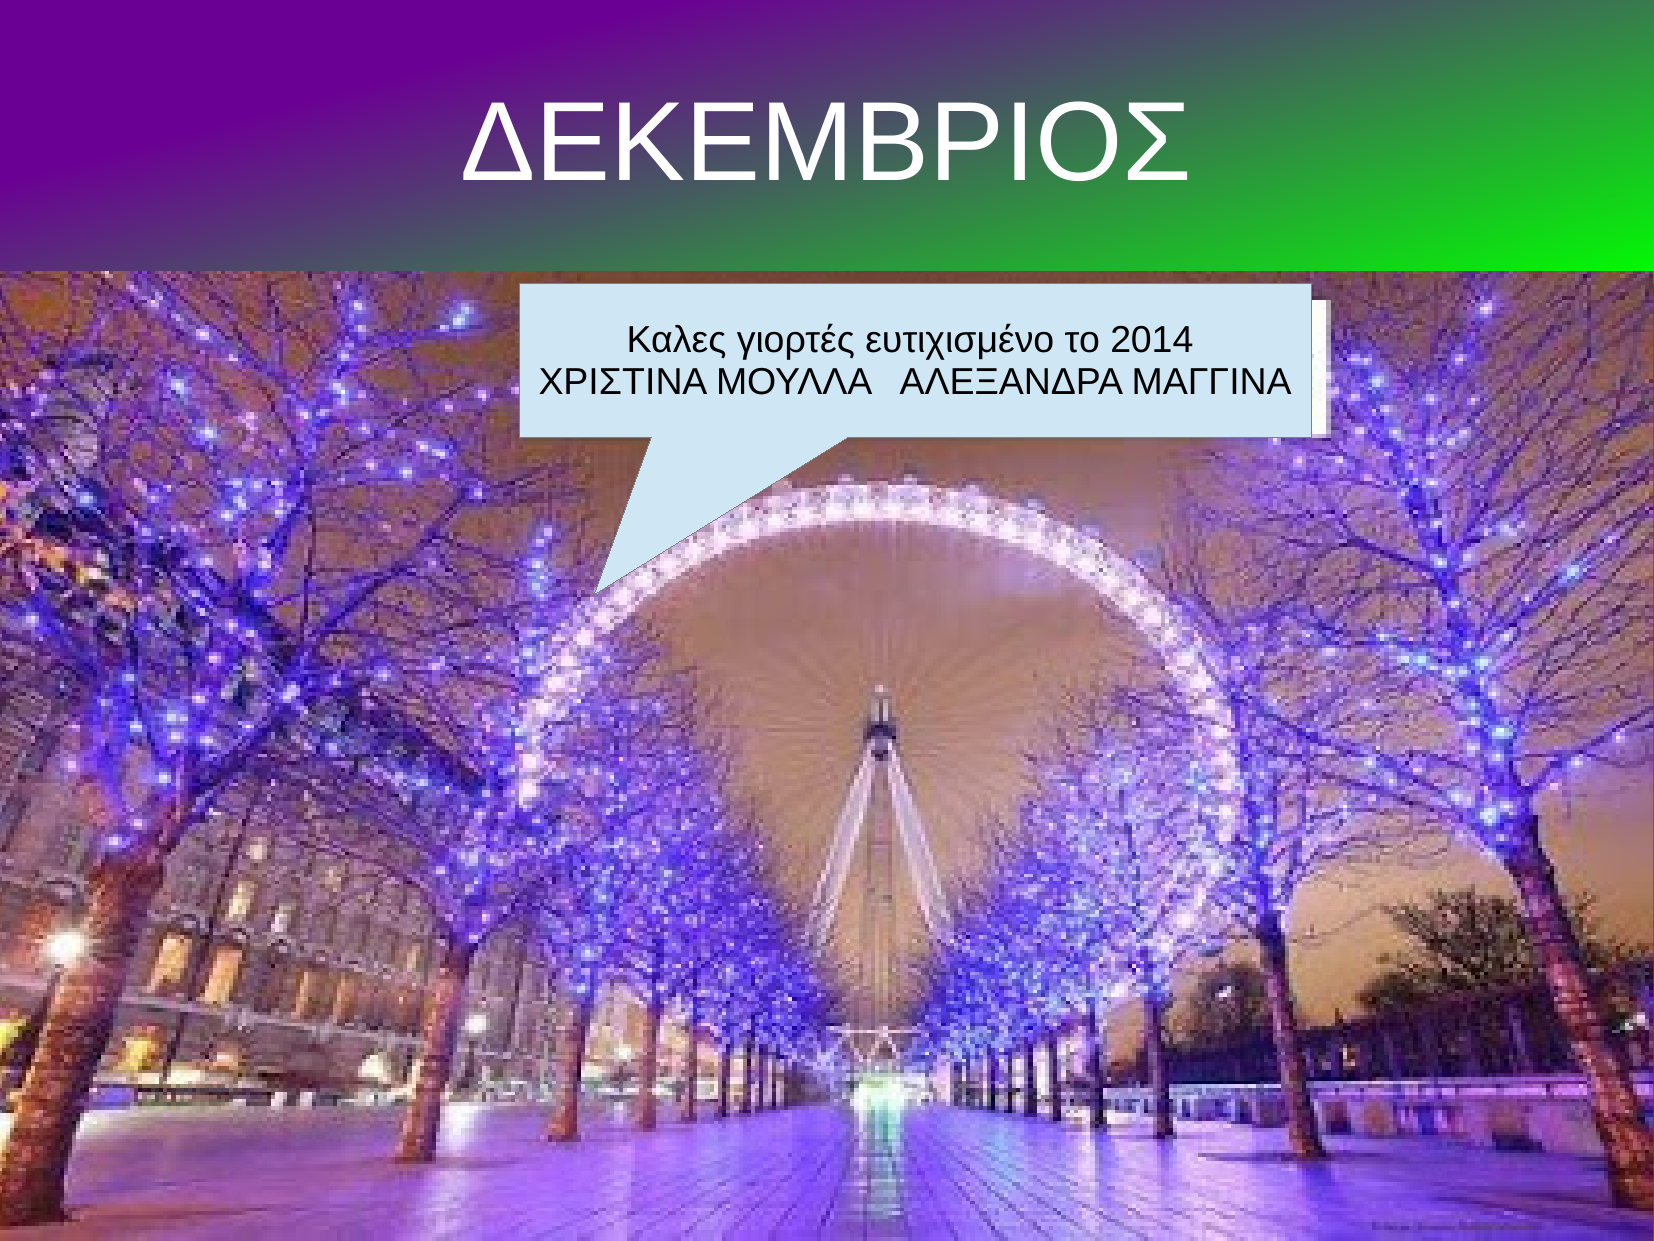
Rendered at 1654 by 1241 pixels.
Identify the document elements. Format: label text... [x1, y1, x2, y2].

title ΔΕΚΕΜΒΡΙΟΣ [0, 0, 1654, 271]
picture [0, 271, 1654, 1241]
text_box Καλες γιορτές ευτιχισμένο το 2014 ΧΡΙΣΤΙΝΑ ΜΟΥΛΛΑ ΑΛΕΞΑΝΔΡΑ ΜΑΓΓΙΝΑ [519, 283, 1312, 595]
